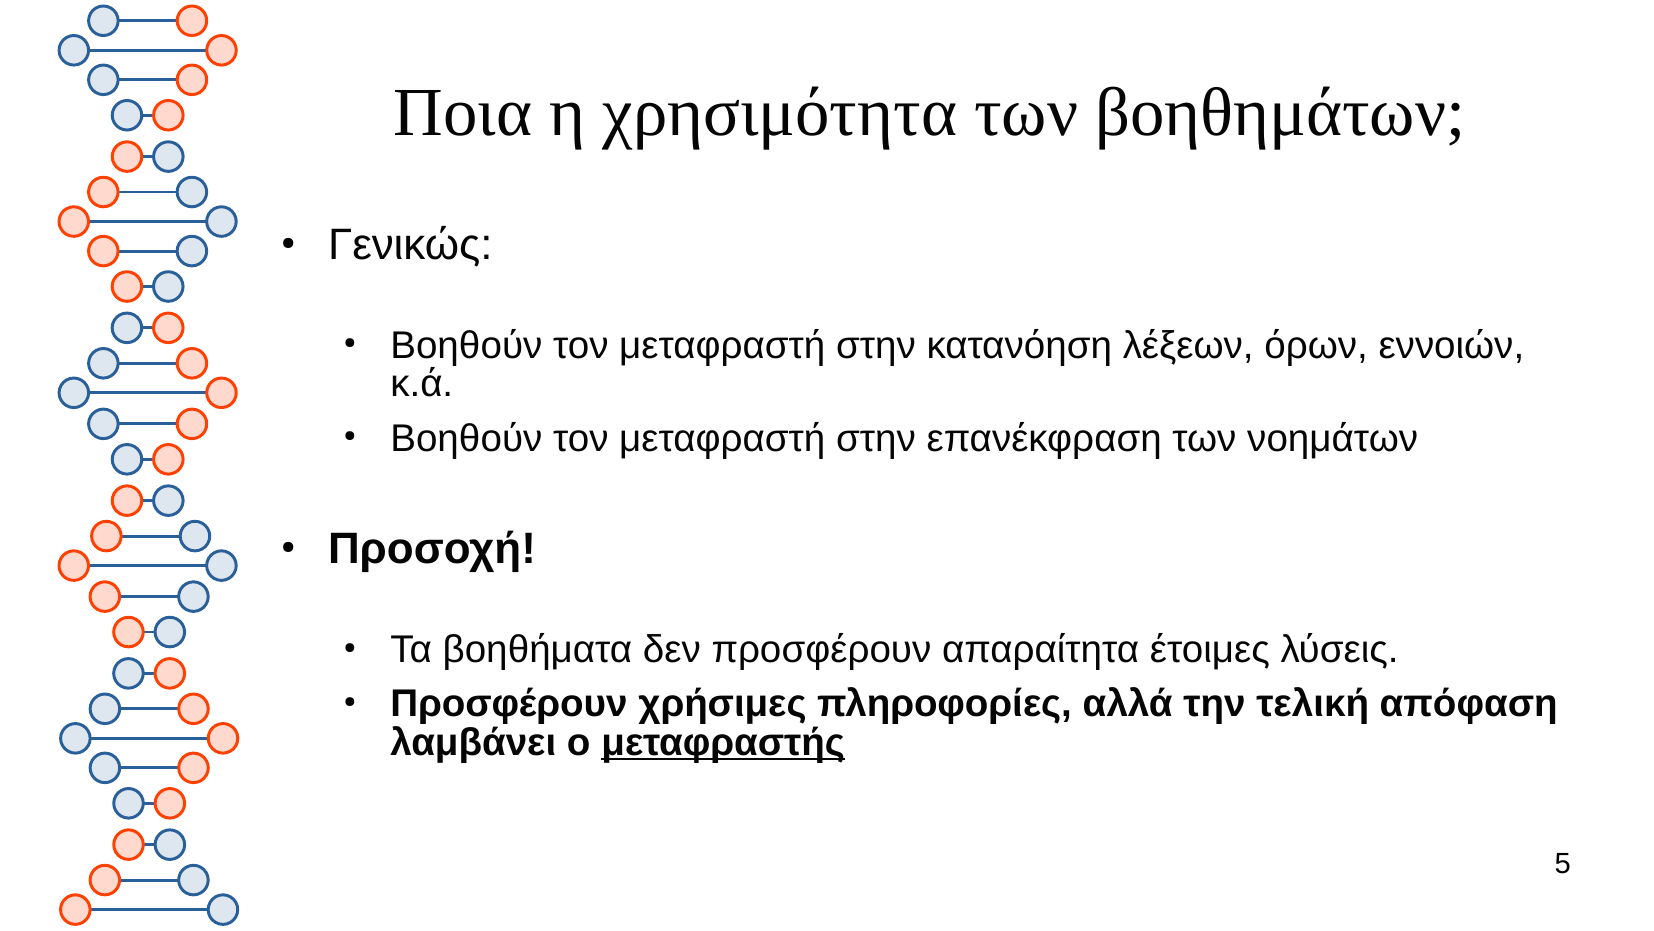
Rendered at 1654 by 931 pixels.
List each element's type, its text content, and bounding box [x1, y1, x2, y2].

title Ποια η χρησιμότητα των βοηθημάτων; [265, 35, 1595, 189]
list Γενικώς: Βοηθούν τον μεταφραστή στην κατανόηση λέξεων, όρων, εννοιών, κ.ά. Βοηθούν τον μεταφραστή στην επανέκφραση των νοημάτων Προσοχή! Τα βοηθήματα δεν προσφέρουν απαραίτητα έτοιμες λύσεις. Προσφέρουν χρήσιμες πληροφορίες, αλλά την τελική απόφαση λαμβάνει ο μεταφραστής [265, 224, 1595, 764]
